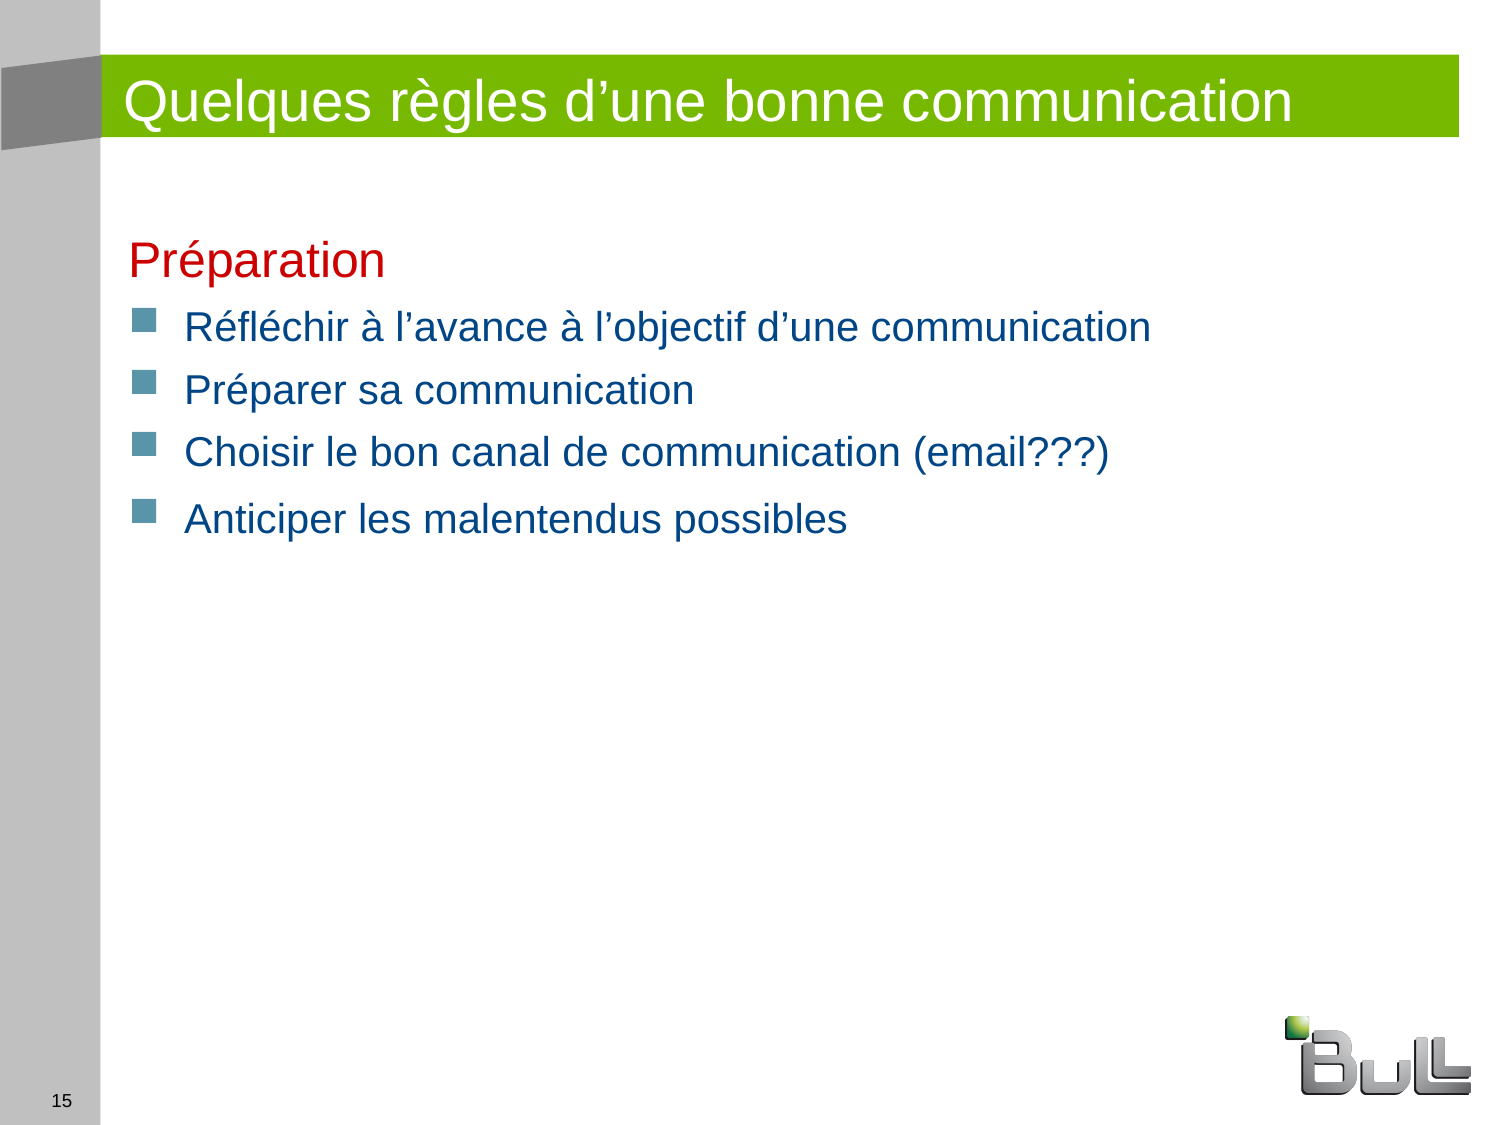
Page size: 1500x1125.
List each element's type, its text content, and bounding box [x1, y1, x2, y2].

picture [1285, 1016, 1471, 1095]
title Quelques règles d’une bonne communication [108, 53, 1500, 150]
text_box Préparation Réfléchir à l’avance à l’objectif d’une communication Préparer sa communication Choisir le bon canal de communication (email???) Anticiper les malentendus possibles [113, 220, 1447, 870]
